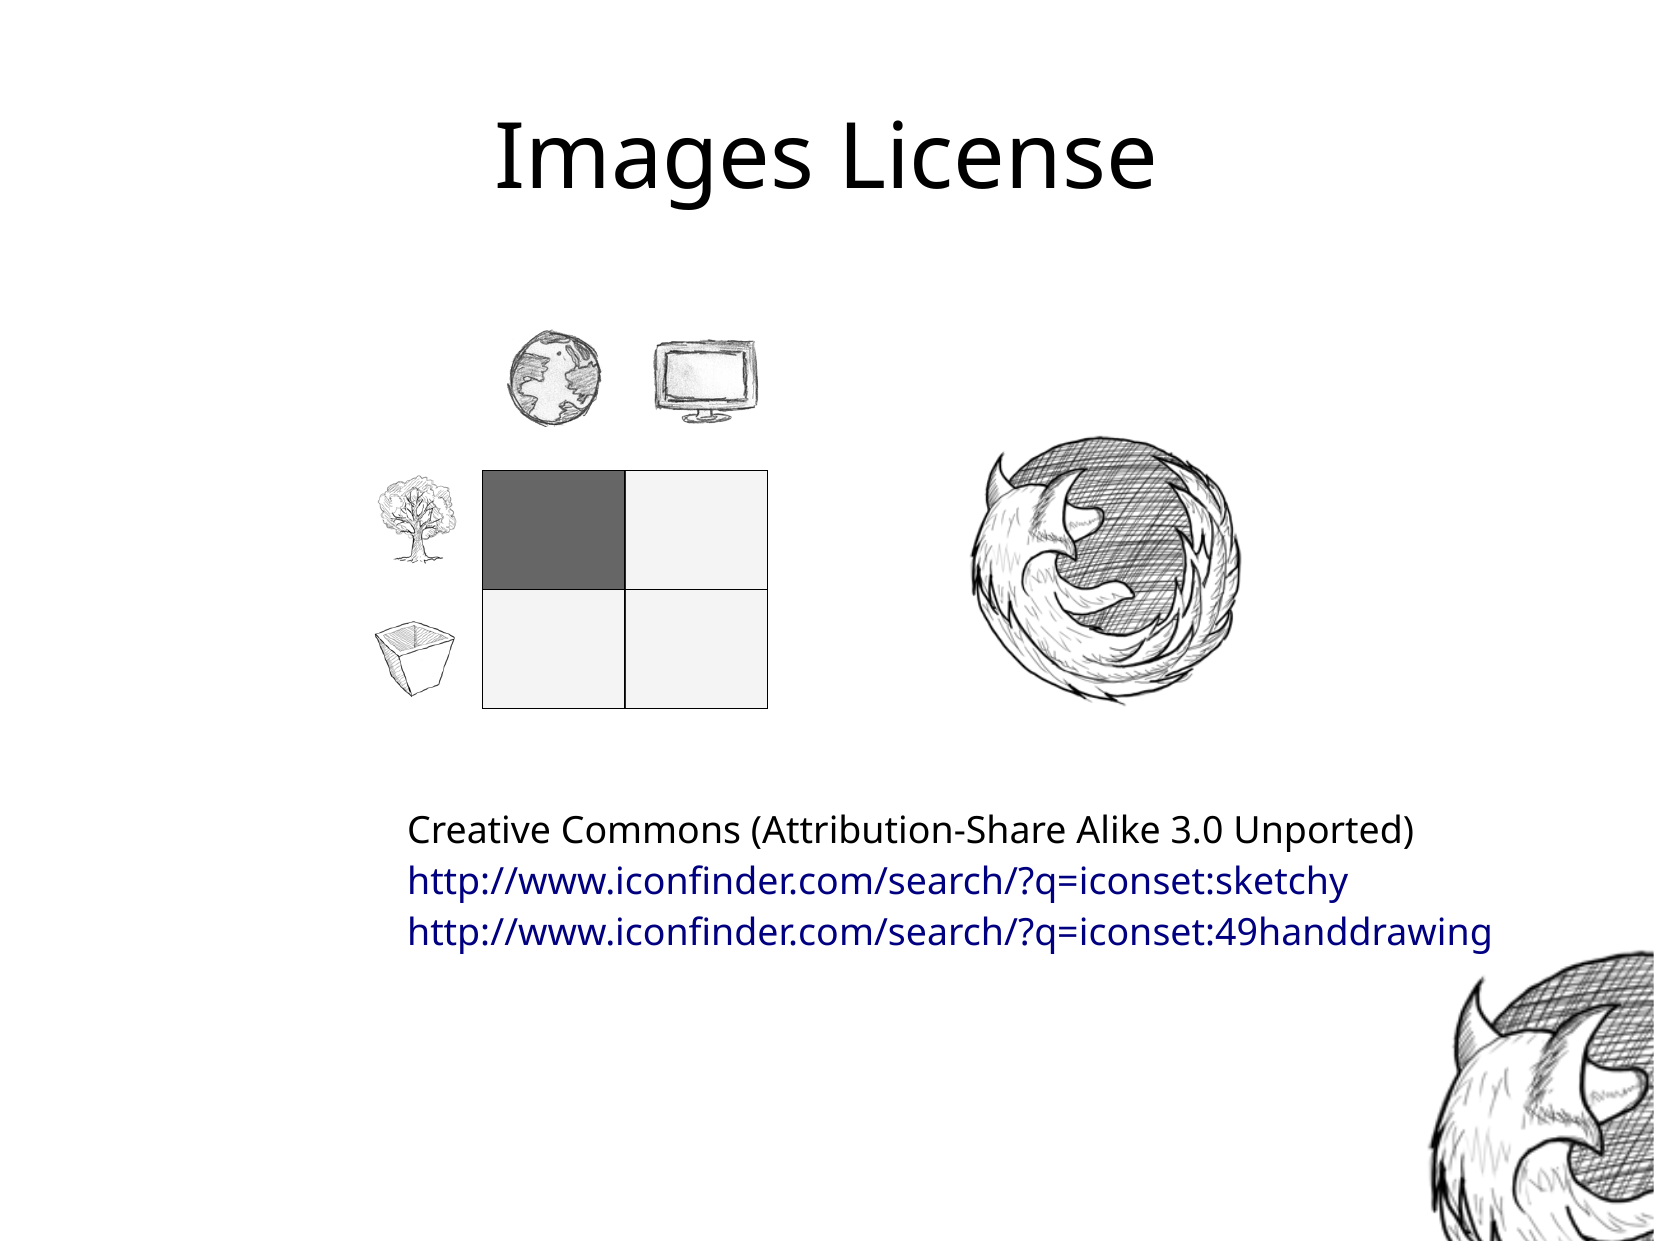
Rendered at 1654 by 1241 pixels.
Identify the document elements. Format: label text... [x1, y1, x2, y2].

picture [651, 324, 759, 433]
title Images License [82, 49, 1571, 257]
picture [363, 601, 471, 709]
picture [1386, 915, 1654, 1241]
text_box [482, 470, 768, 709]
text_box Creative Commons (Attribution-Share Alike 3.0 Unported) http://www.iconfinder.com/search/?q=iconset:sketchy http://www.iconfinder.com/search/?q=iconset:49handdrawing [392, 796, 1468, 947]
picture [944, 414, 1270, 740]
picture [505, 327, 605, 427]
picture [363, 470, 471, 578]
